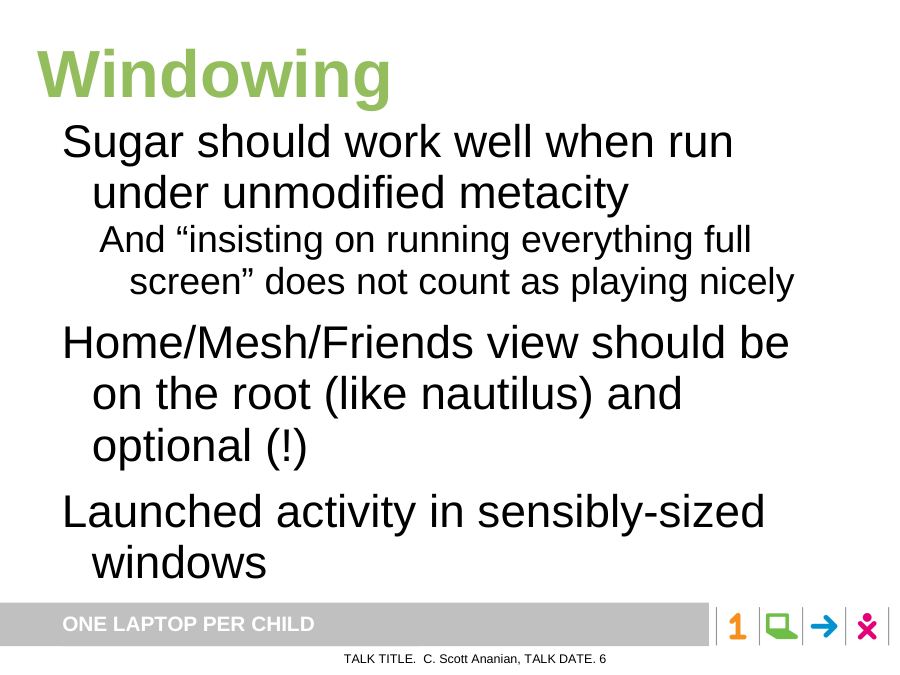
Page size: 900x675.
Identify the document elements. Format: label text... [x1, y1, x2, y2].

picture [844, 598, 898, 655]
list Sugar should work well when run under unmodified metacity And “insisting on running everything full screen” does not count as playing nicely Home/Mesh/Friends view should be on the root (like nautilus) and optional (!) Launched activity in sensibly-sized windows [61, 115, 844, 675]
title Windowing [37, 37, 856, 211]
